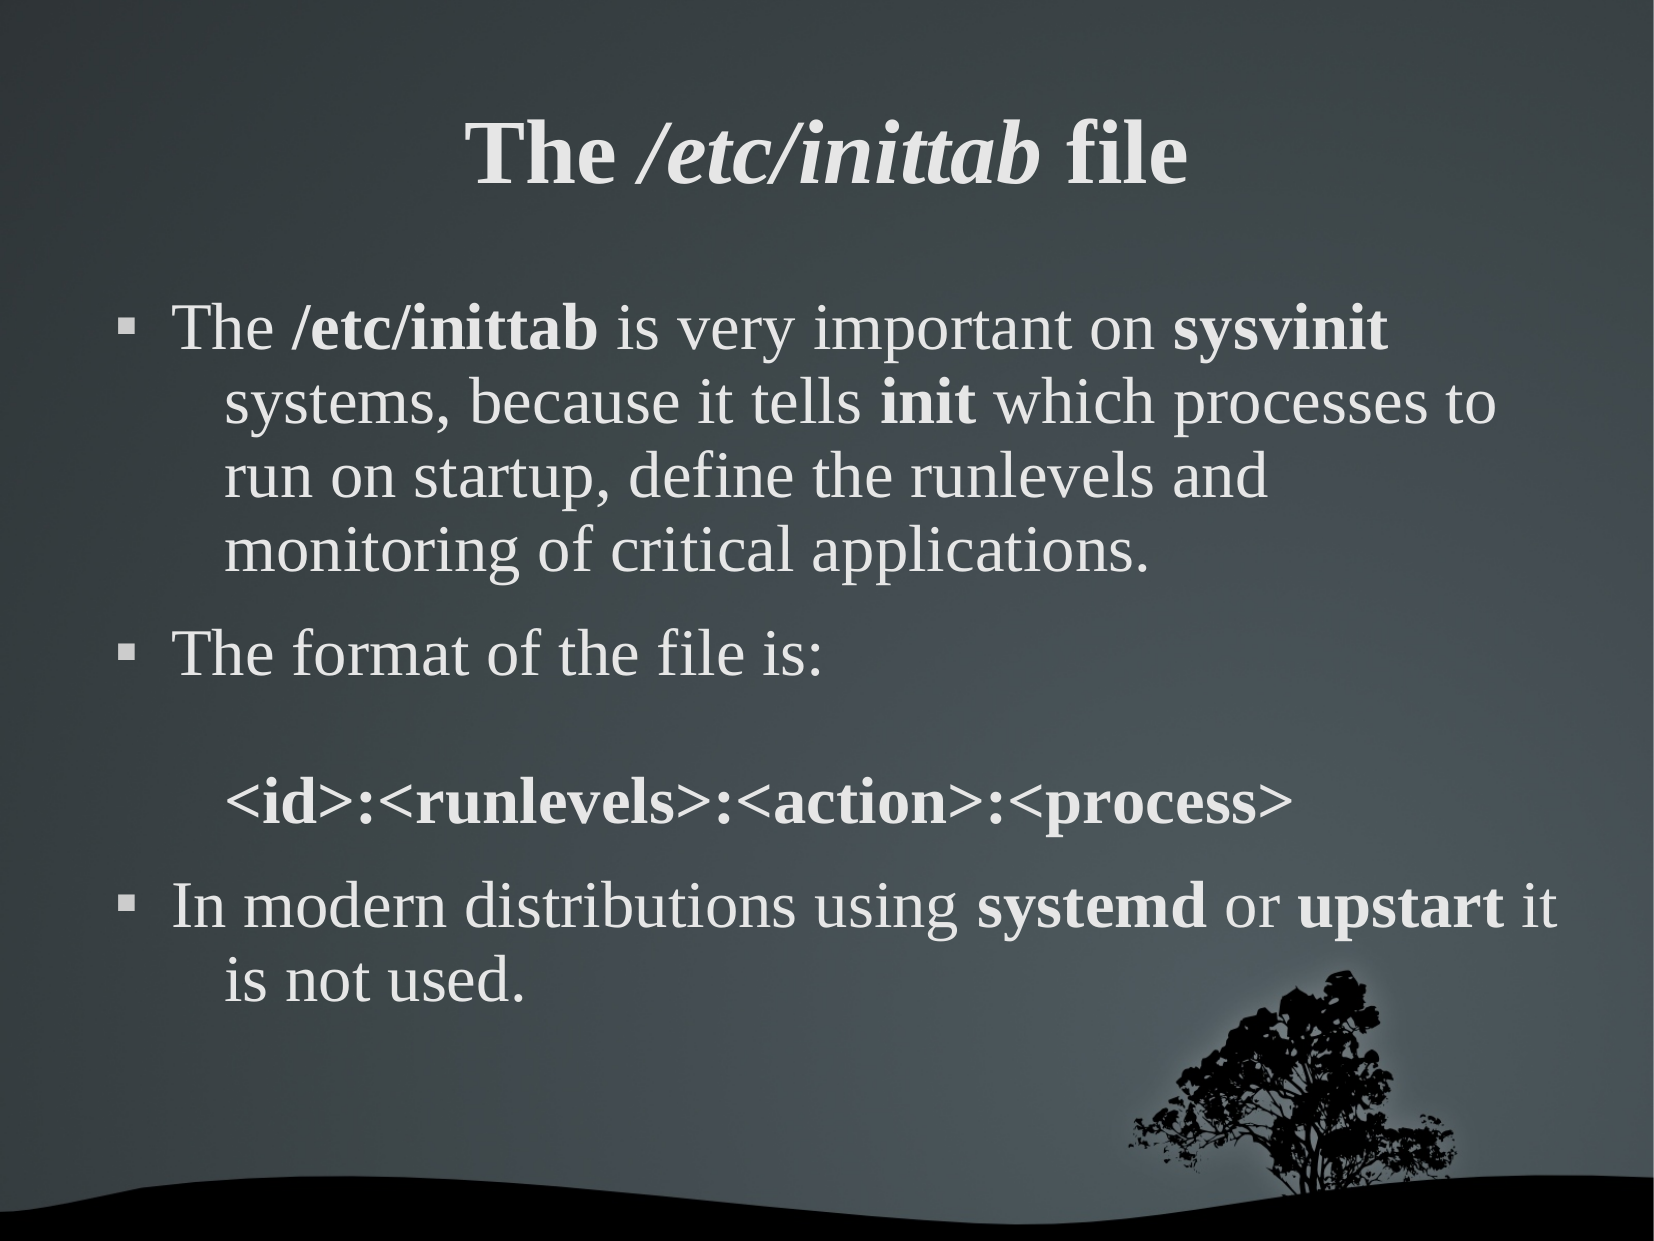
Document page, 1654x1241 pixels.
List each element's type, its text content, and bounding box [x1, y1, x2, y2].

picture [0, 0, 1654, 1241]
title The /etc/inittab file [82, 49, 1571, 257]
list The /etc/inittab is very important on sysvinit systems, because it tells init which processes to run on startup, define the runlevels and monitoring of critical applications. The format of the file is: <id>:<runlevels>:<action>:<process> In modern distributions using systemd or upstart it is not used. [82, 290, 1571, 1109]
